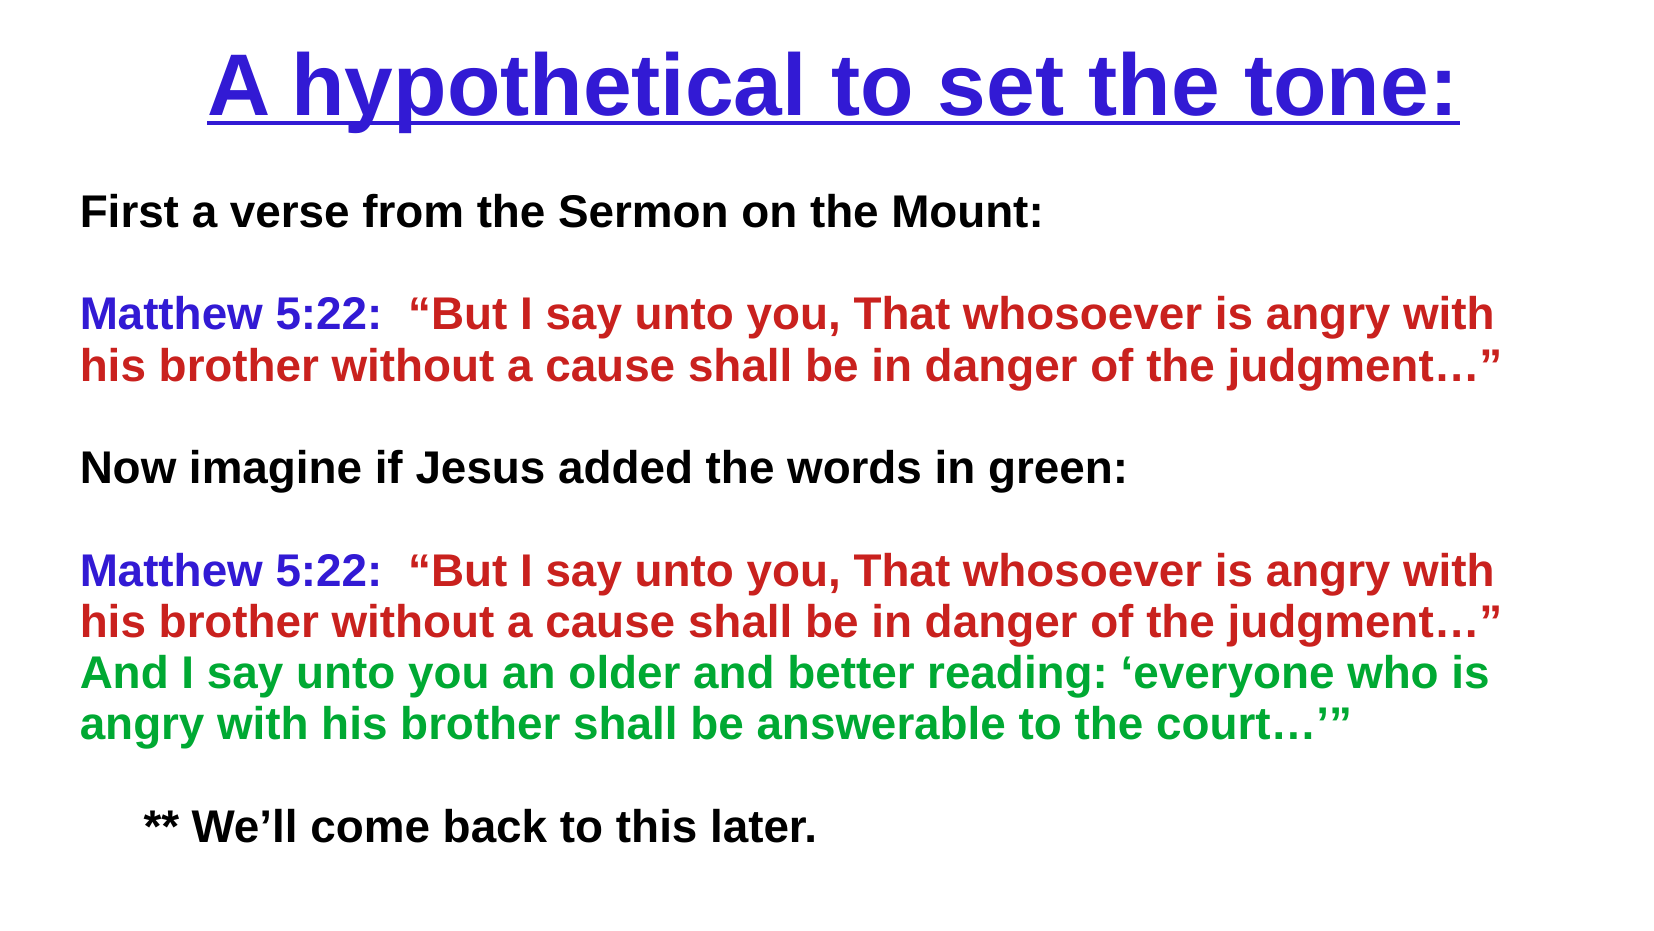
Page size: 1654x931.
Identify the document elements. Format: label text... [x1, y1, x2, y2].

text_box A hypothetical to set the tone: First a verse from the Sermon on the Mount: Matthew 5:22: “But I say unto you, That whosoever is angry with his brother without a cause shall be in danger of the judgment…” Now imagine if Jesus added the words in green: Matthew 5:22: “But I say unto you, That whosoever is angry with his brother without a cause shall be in danger of the judgment…” And I say unto you an older and better reading: ‘everyone who is angry with his brother shall be answerable to the court…’” ** We’ll come back to this later. [65, 29, 1587, 918]
